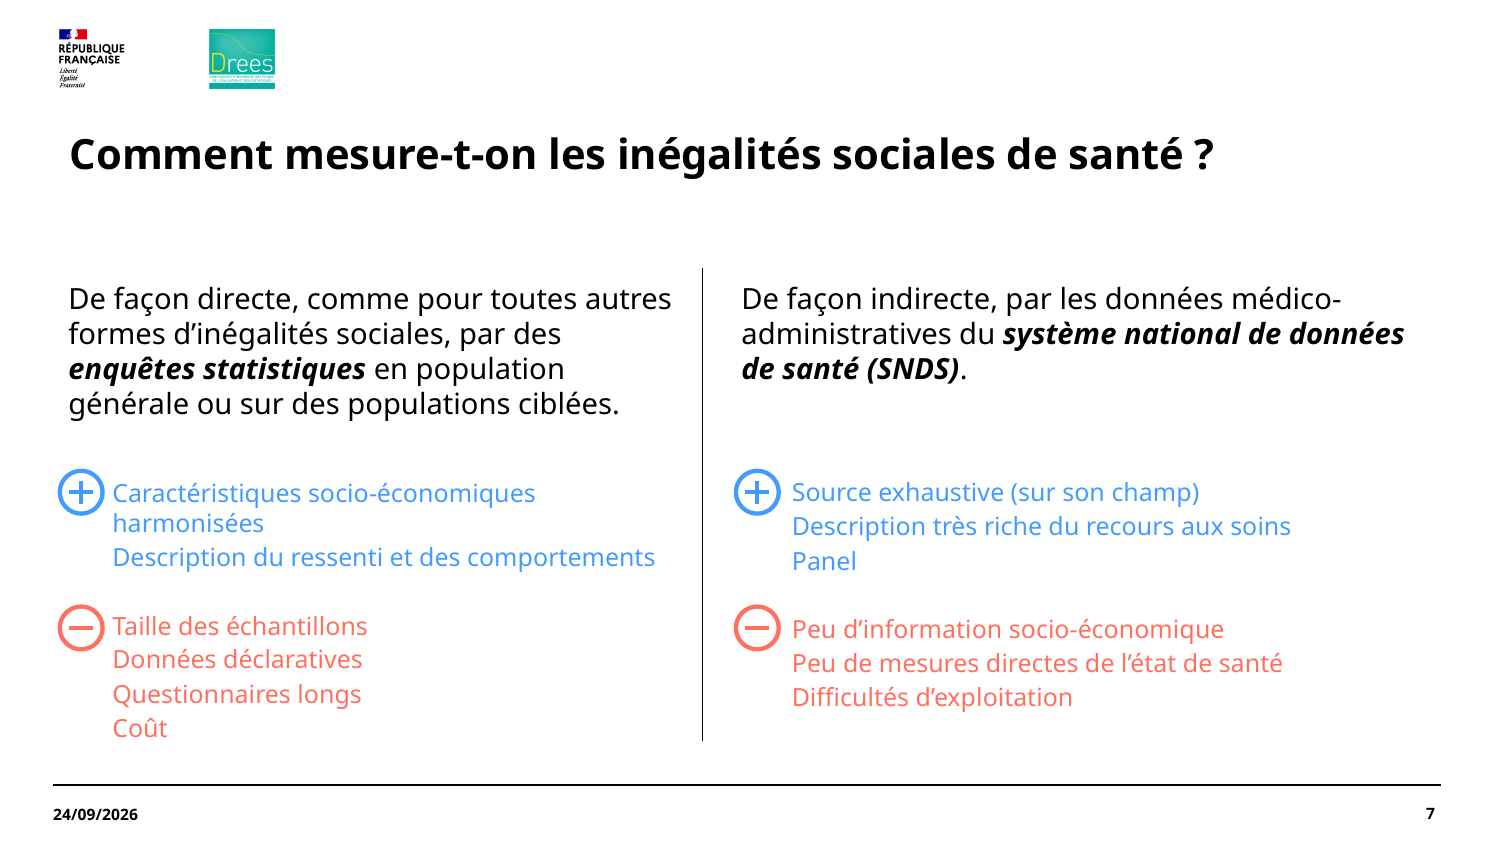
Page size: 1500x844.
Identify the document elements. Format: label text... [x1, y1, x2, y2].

picture [53, 599, 110, 656]
text_box De façon indirecte, par les données médico-administratives du système national de données de santé (SNDS). Source exhaustive (sur son champ) Description très riche du recours aux soins Panel Peu d’information socio-économique Peu de mesures directes de l’état de santé Difficultés d’exploitation [726, 280, 1436, 753]
slide_number 25/11/2024 [53, 787, 246, 844]
picture [53, 464, 110, 521]
picture [729, 599, 786, 656]
picture [209, 29, 275, 89]
title Comment mesure-t-on les inégalités sociales de santé ? [53, 112, 1436, 201]
picture [729, 464, 786, 521]
list De façon directe, comme pour toutes autres formes d’inégalités sociales, par des enquêtes statistiques en population générale ou sur des populations ciblées. Caractéristiques socio-économiques harmonisées Description du ressenti et des comportements Taille des échantillons Données déclaratives Questionnaires longs Coût [53, 280, 691, 753]
picture [47, 17, 136, 107]
